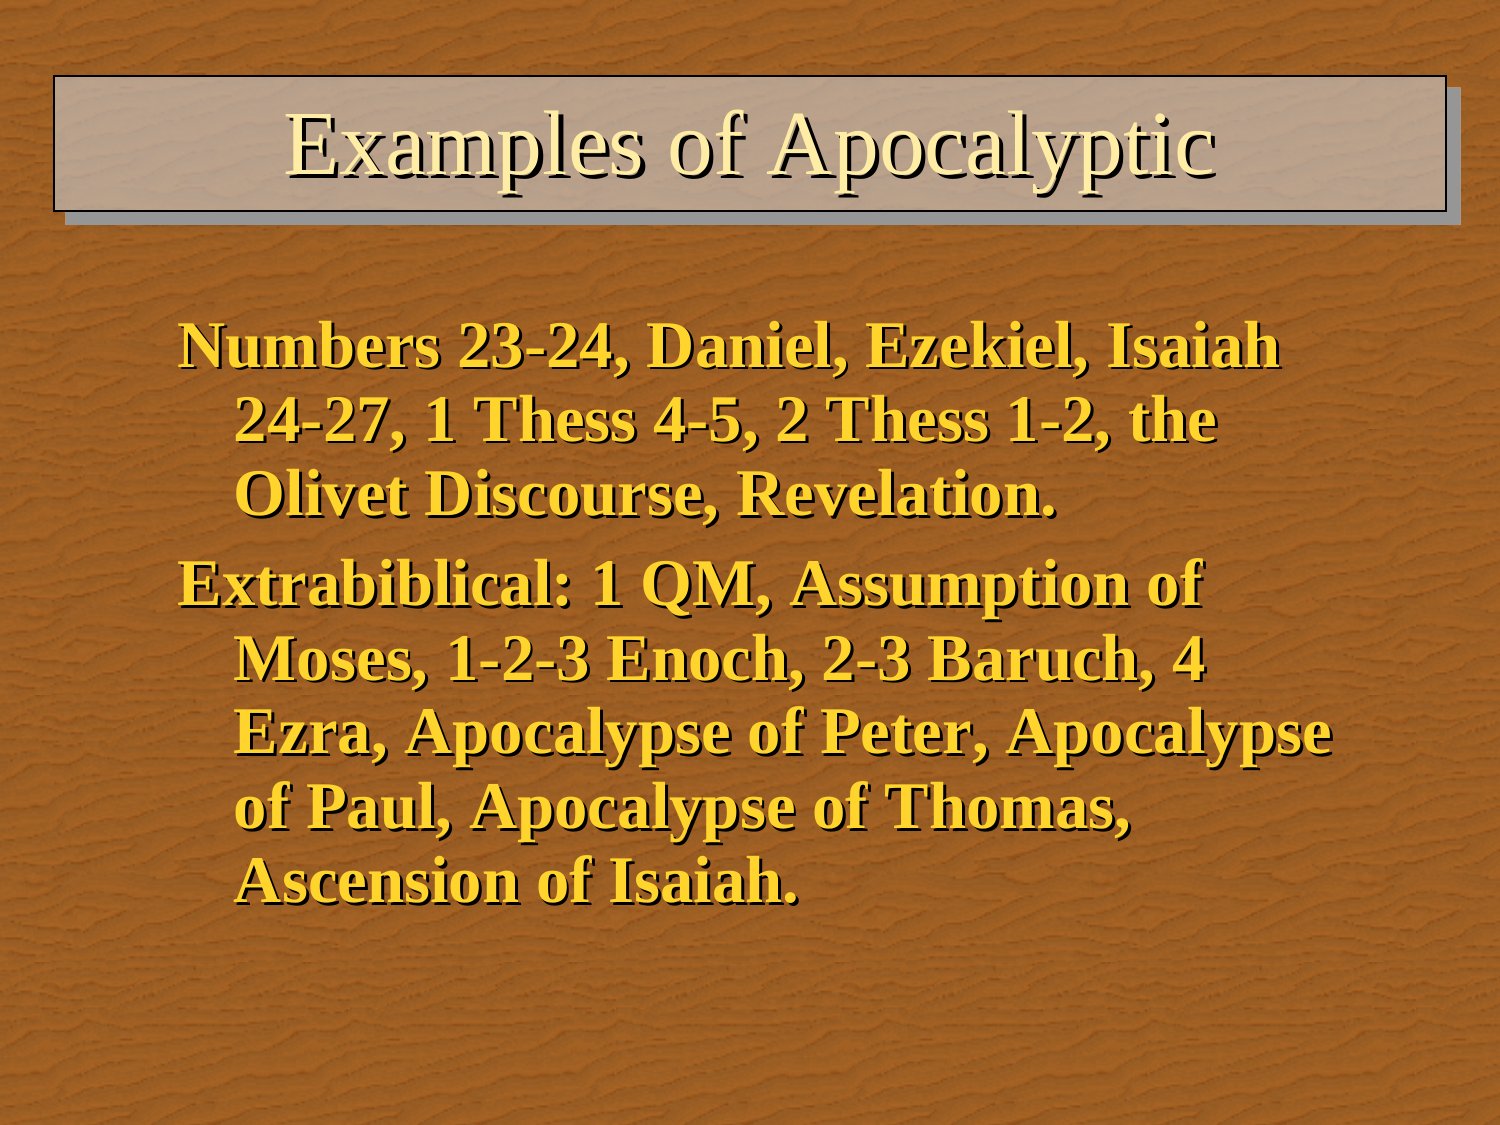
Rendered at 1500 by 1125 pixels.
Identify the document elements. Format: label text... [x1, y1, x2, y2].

picture [0, 0, 1500, 1125]
list Numbers 23-24, Daniel, Ezekiel, Isaiah 24-27, 1 Thess 4-5, 2 Thess 1-2, the Olivet Discourse, Revelation. Extrabiblical: 1 QM, Assumption of Moses, 1-2-3 Enoch, 2-3 Baruch, 4 Ezra, Apocalypse of Peter, Apocalypse of Paul, Apocalypse of Thomas, Ascension of Isaiah. [162, 299, 1351, 1051]
title Examples of Apocalyptic [65, 85, 1435, 203]
